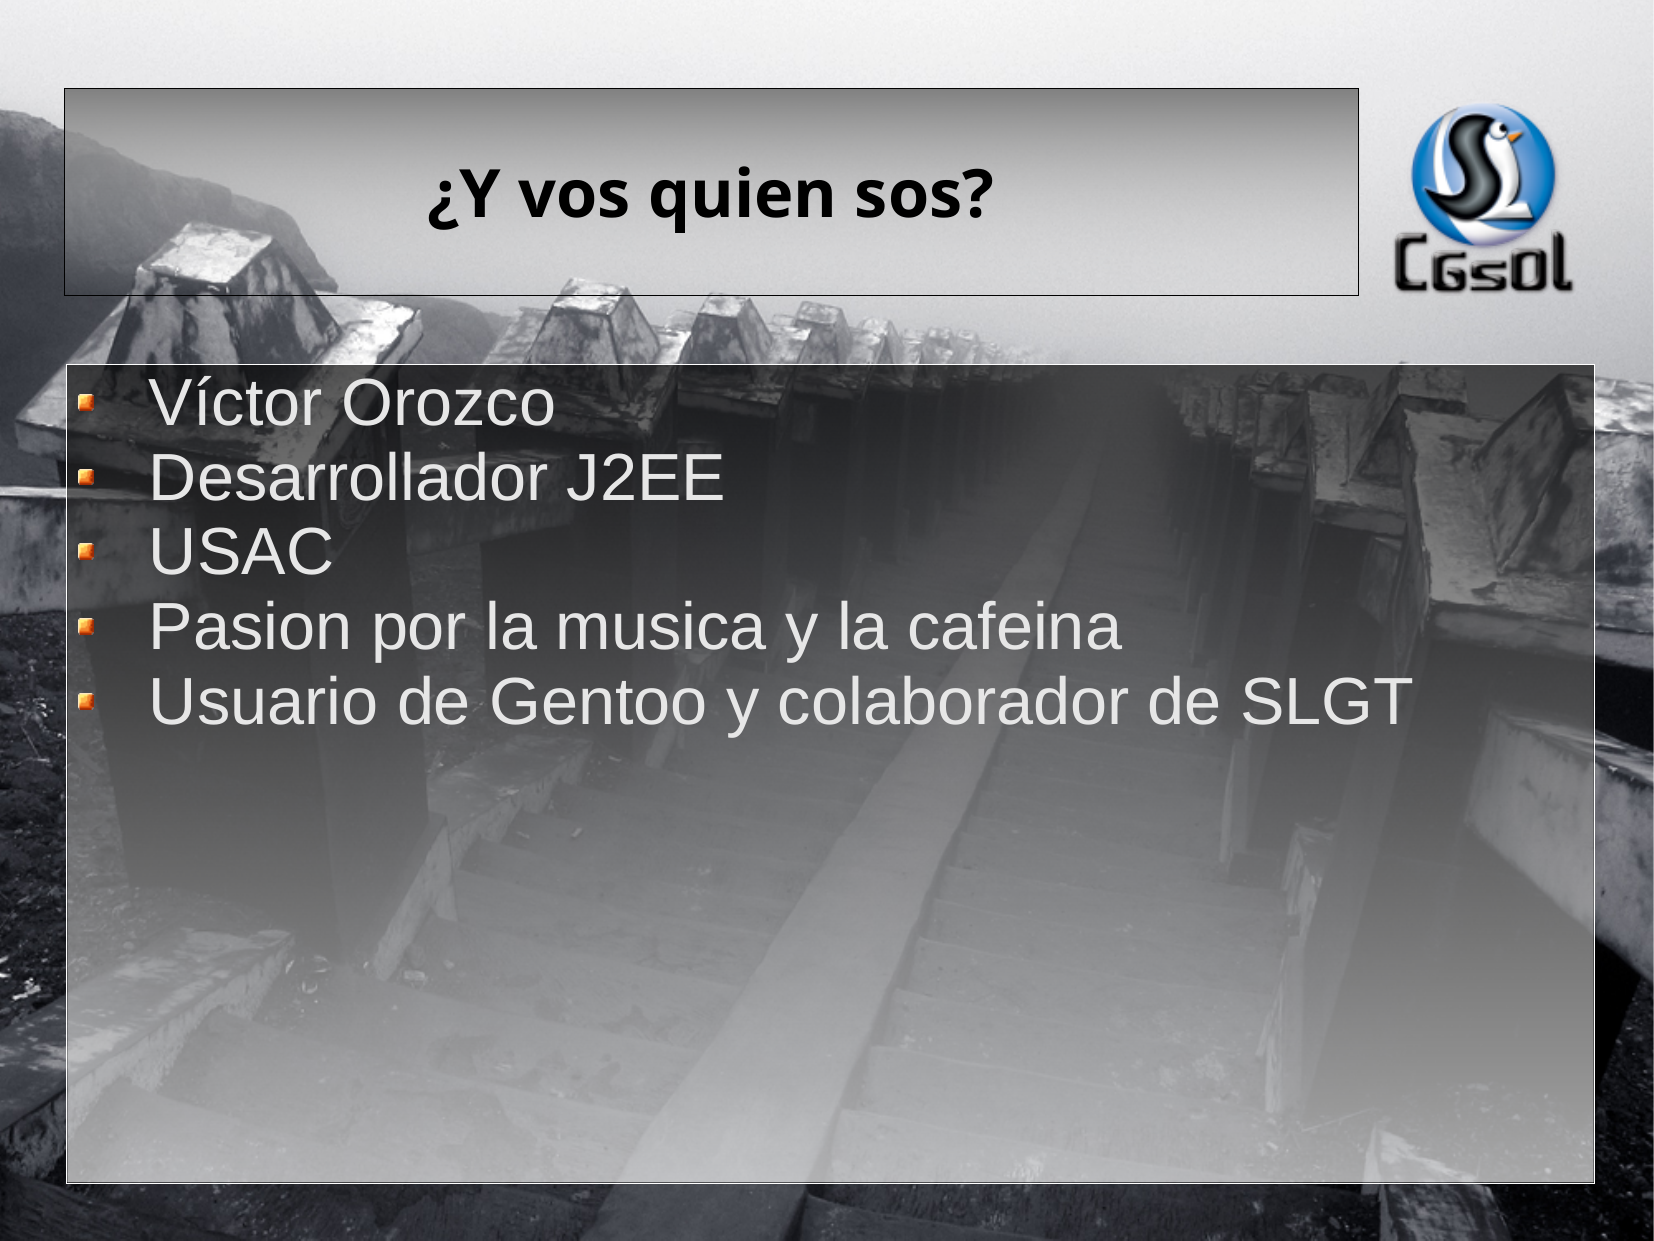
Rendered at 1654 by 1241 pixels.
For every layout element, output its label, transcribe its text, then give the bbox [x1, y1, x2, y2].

picture [0, 0, 1654, 1241]
title ¿Y vos quien sos? [64, 88, 1359, 296]
list Víctor Orozco Desarrollador J2EE USAC Pasion por la musica y la cafeina Usuario de Gentoo y colaborador de SLGT [66, 364, 1595, 1184]
